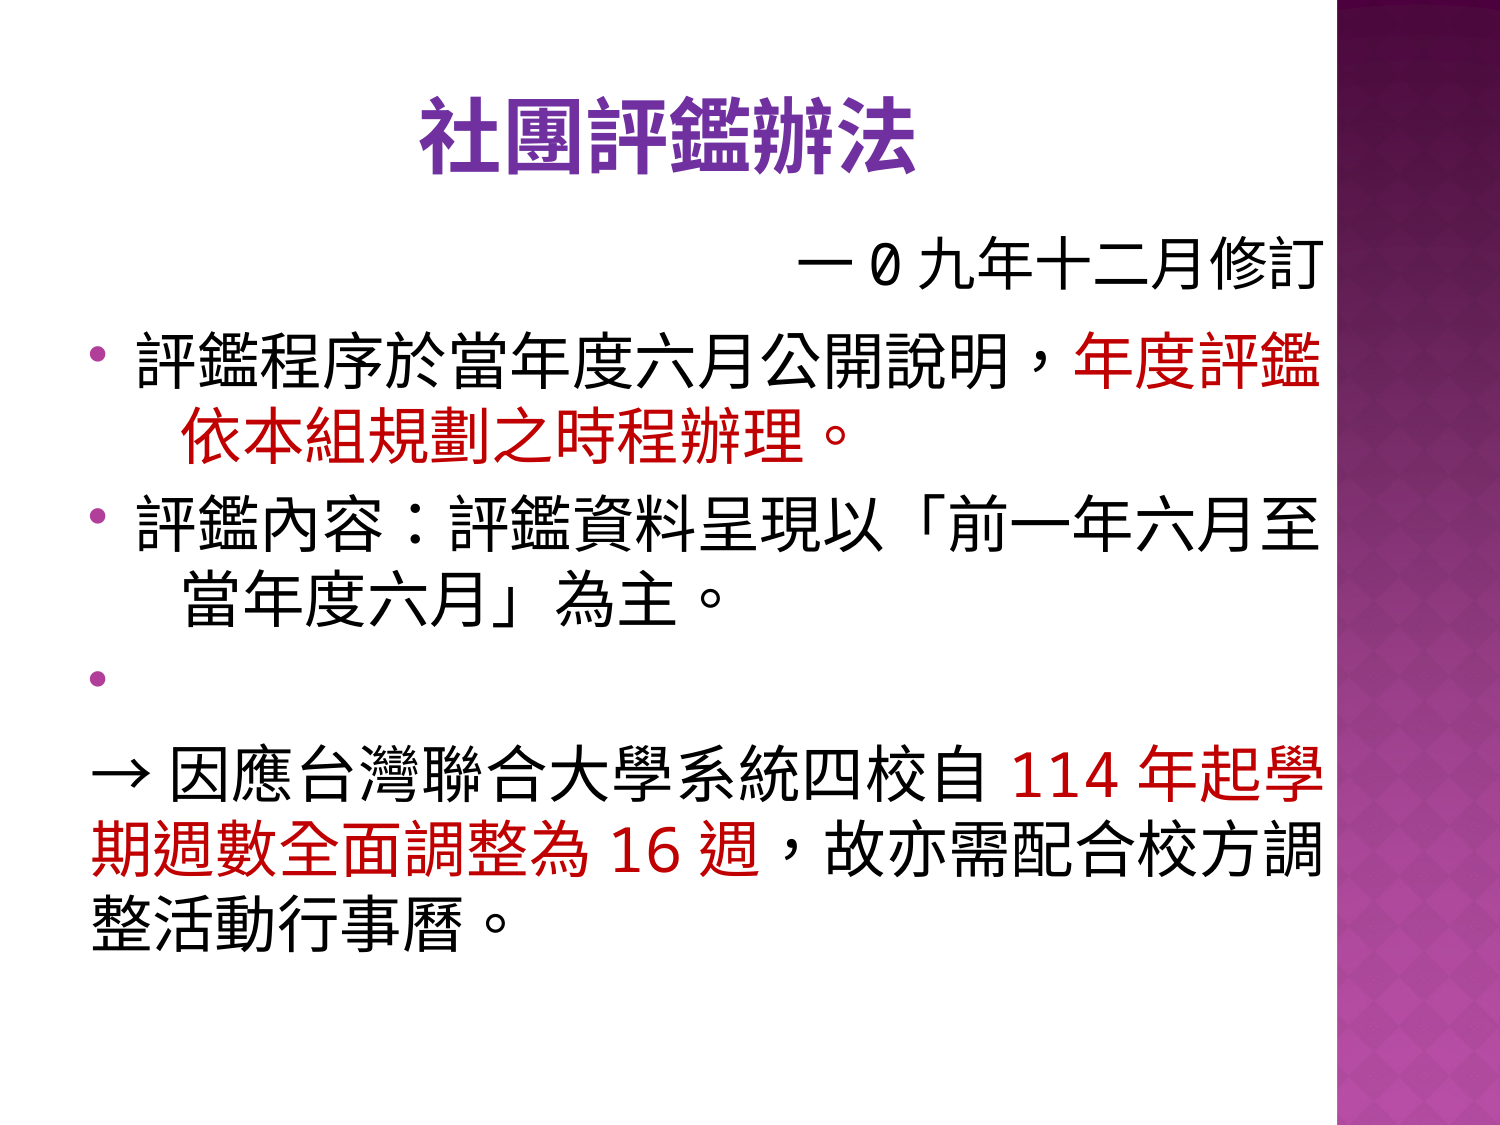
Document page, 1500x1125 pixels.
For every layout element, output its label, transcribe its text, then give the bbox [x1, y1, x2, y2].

title 社團評鑑辦法 [75, 52, 1263, 185]
list 一0九年十二月修訂 評鑑程序於當年度六月公開說明，年度評鑑依本組規劃之時程辦理。 評鑑內容：評鑑資料呈現以「前一年六月至當年度六月」為主。 →因應台灣聯合大學系統四校自114年起學期週數全面調整為16週，故亦需配合校方調整活動行事曆。 [75, 220, 1341, 1060]
